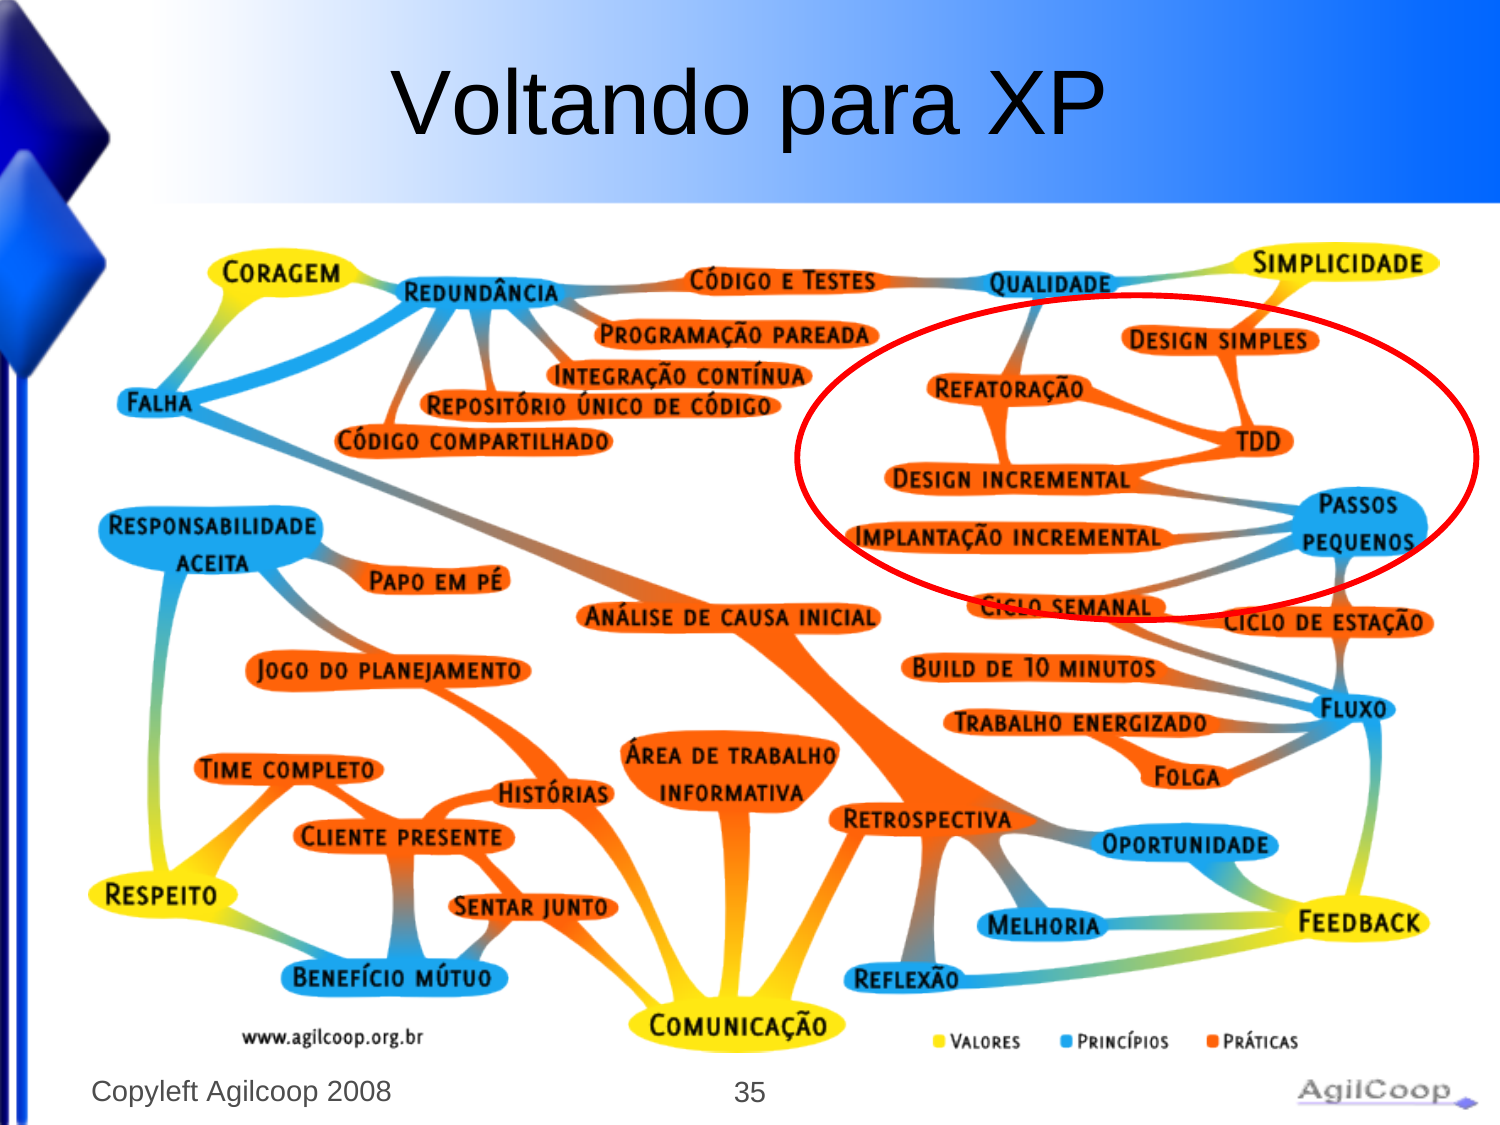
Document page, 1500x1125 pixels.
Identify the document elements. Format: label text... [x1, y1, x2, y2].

picture [0, 0, 1500, 1125]
title Voltando para XP [75, 16, 1426, 189]
